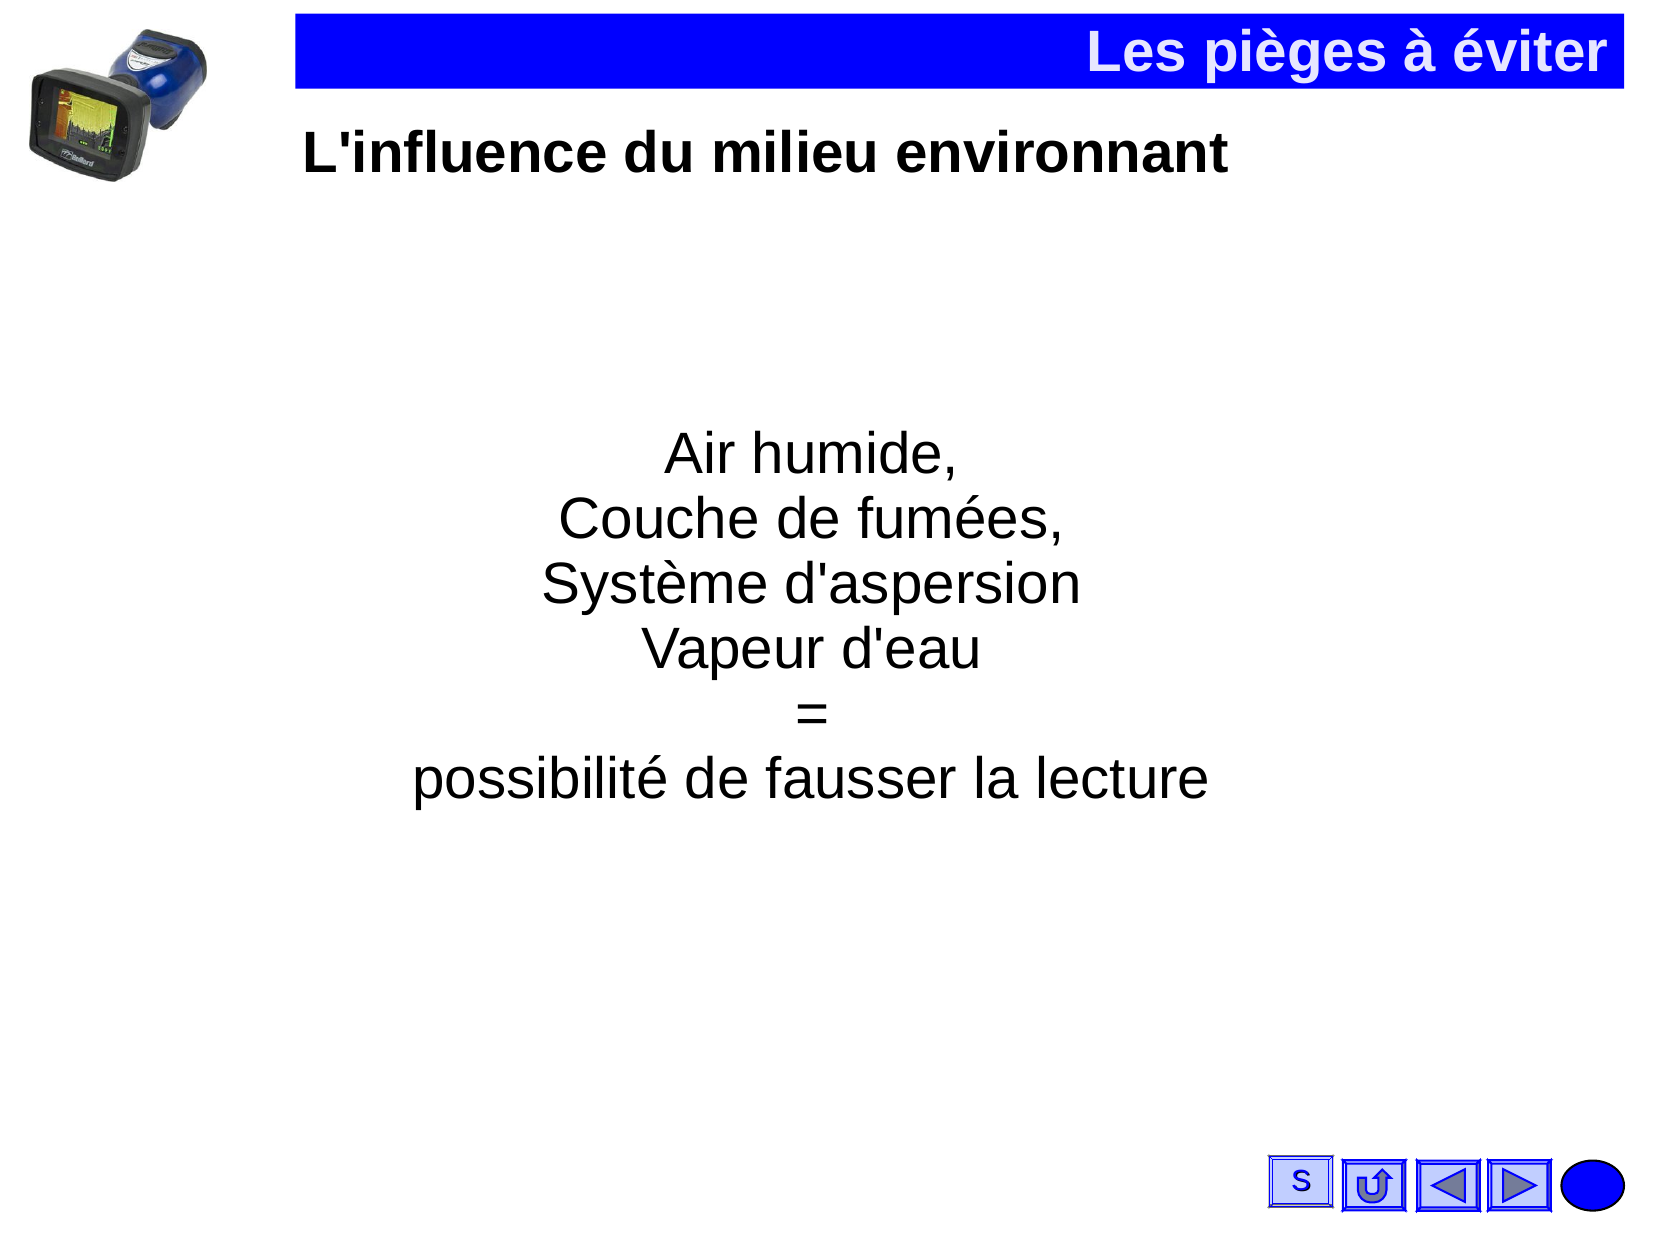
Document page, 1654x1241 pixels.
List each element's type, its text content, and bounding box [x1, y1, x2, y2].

text_box Air humide, Couche de fumées, Système d'aspersion Vapeur d'eau = possibilité de fausser la lecture [206, 413, 1418, 975]
picture [29, 29, 207, 182]
text_box L'influence du milieu environnant [287, 112, 1245, 193]
text_box Les pièges à éviter [295, 13, 1625, 89]
text_box [1561, 1160, 1625, 1211]
